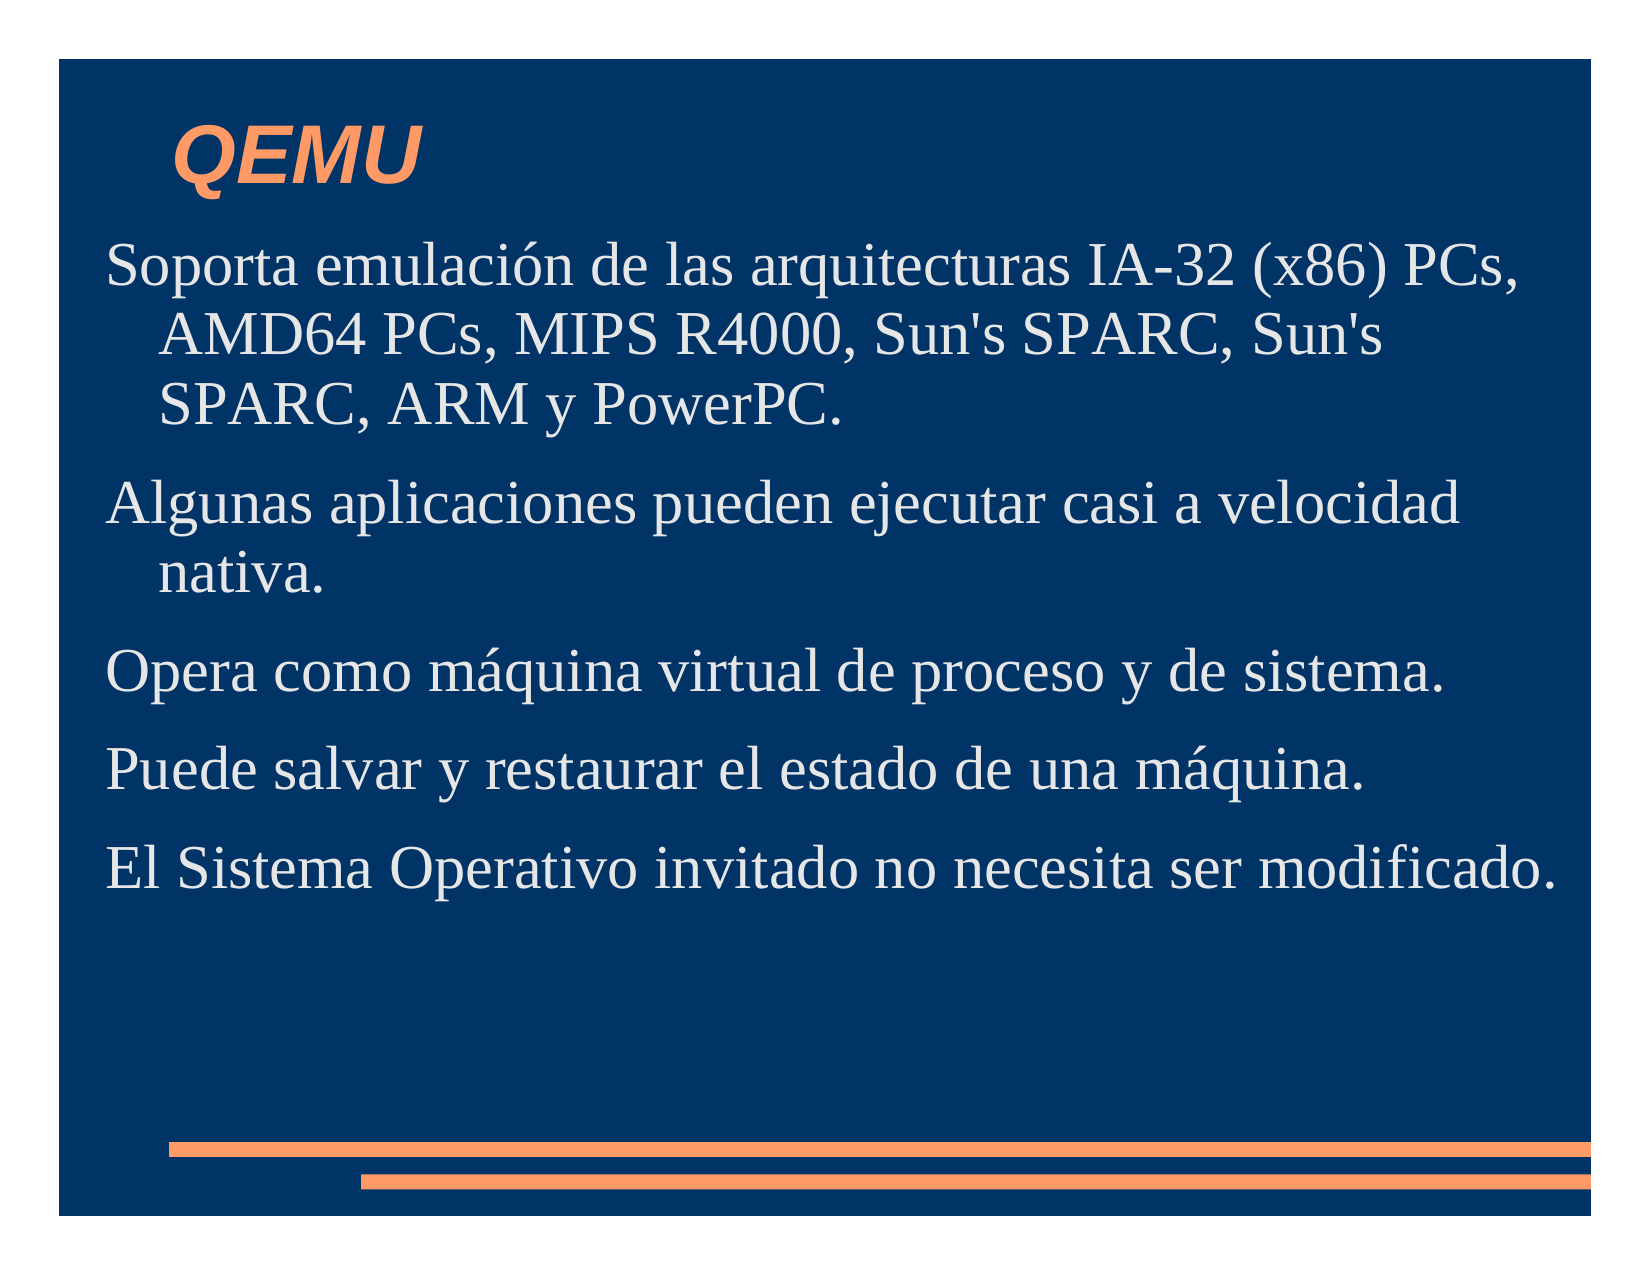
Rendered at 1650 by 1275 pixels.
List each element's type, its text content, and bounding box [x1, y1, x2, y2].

list Soporta emulación de las arquitecturas IA-32 (x86) PCs, AMD64 PCs, MIPS R4000, Sun's SPARC, Sun's SPARC, ARM y PowerPC. Algunas aplicaciones pueden ejecutar casi a velocidad nativa. Opera como máquina virtual de proceso y de sistema. Puede salvar y restaurar el estado de una máquina. El Sistema Operativo invitado no necesita ser modificado. [87, 230, 1565, 1118]
title QEMU [171, 102, 1480, 207]
